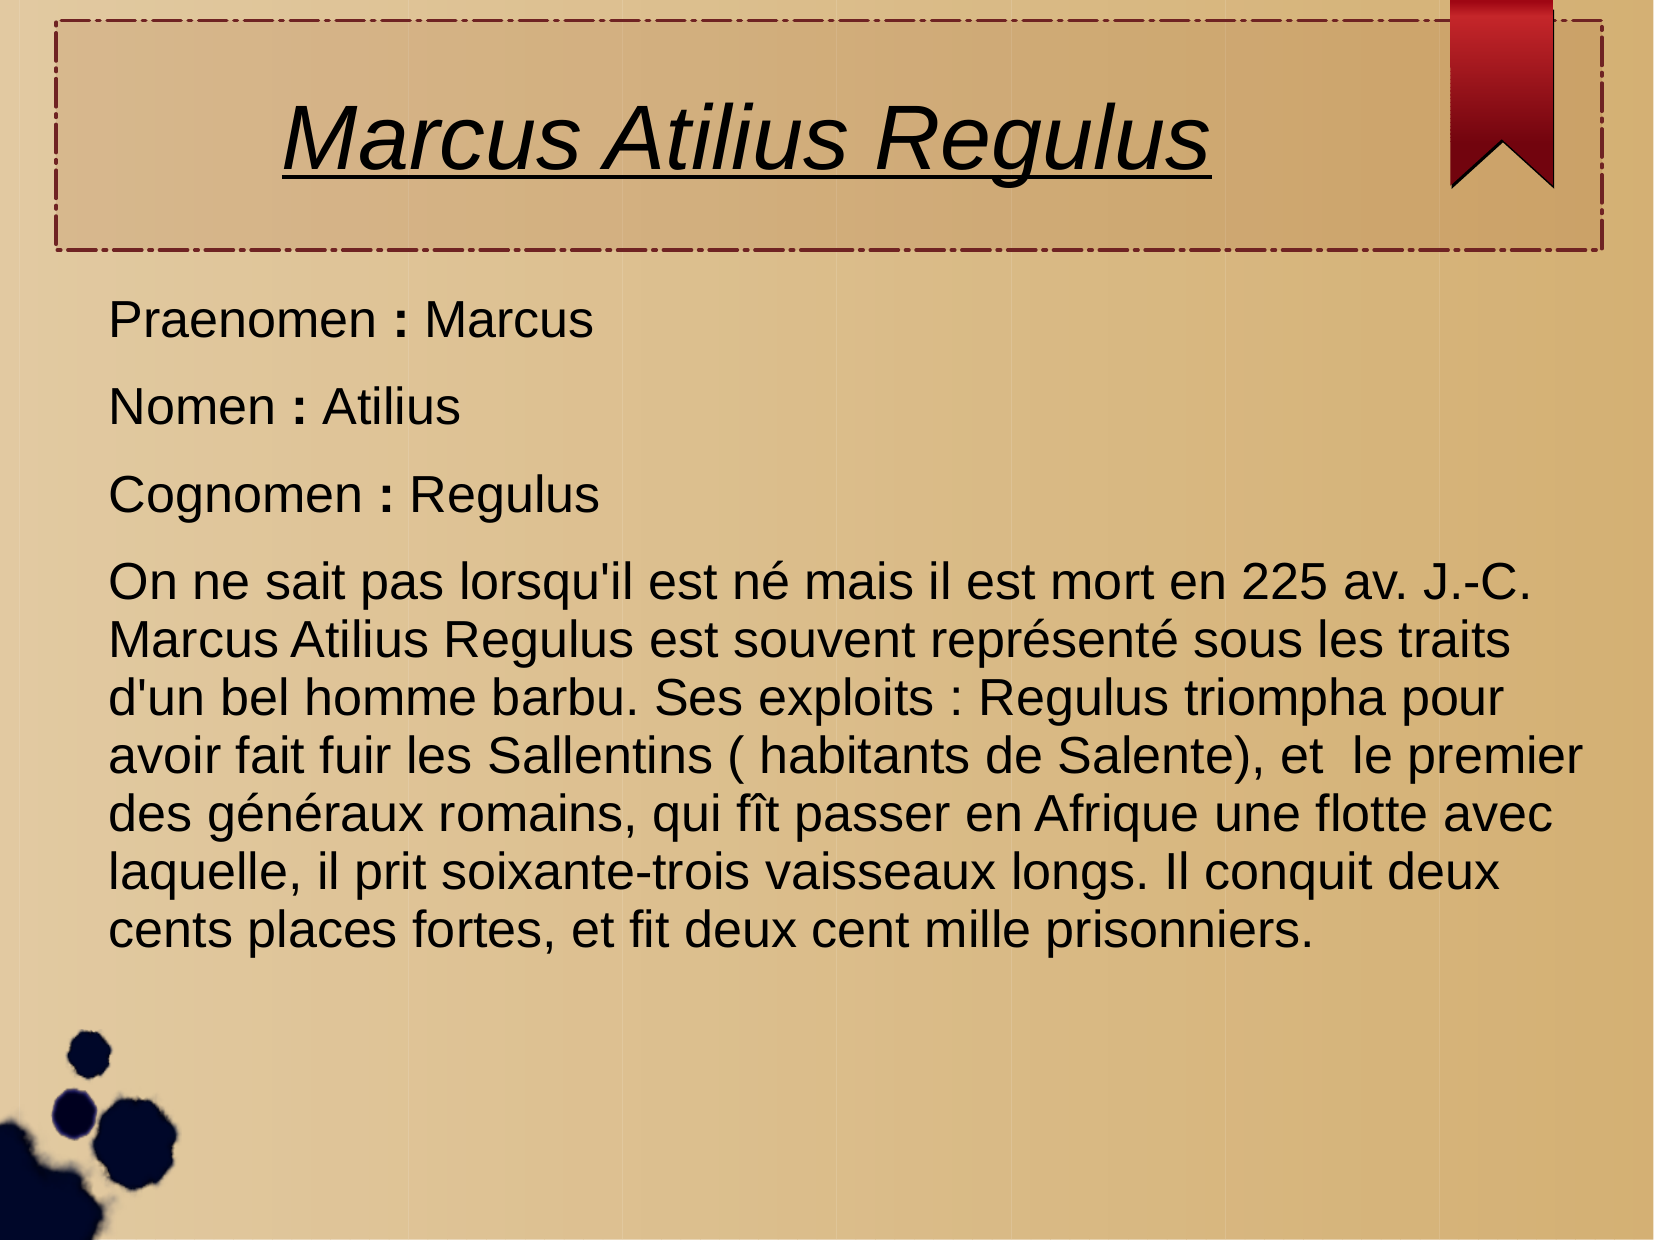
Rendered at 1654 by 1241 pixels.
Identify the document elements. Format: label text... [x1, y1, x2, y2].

list Praenomen : Marcus Nomen : Atilius Cognomen : Regulus On ne sait pas lorsqu'il est né mais il est mort en 225 av. J.-C. Marcus Atilius Regulus est souvent représenté sous les traits d'un bel homme barbu. Ses exploits : Regulus triompha pour avoir fait fuir les Sallentins ( habitants de Salente), et le premier des généraux romains, qui fît passer en Afrique une flotte avec laquelle, il prit soixante-trois vaisseaux longs. Il conquit deux cents places fortes, et fit deux cent mille prisonniers. [108, 290, 1597, 1010]
title Marcus Atilius Regulus [82, 47, 1412, 229]
